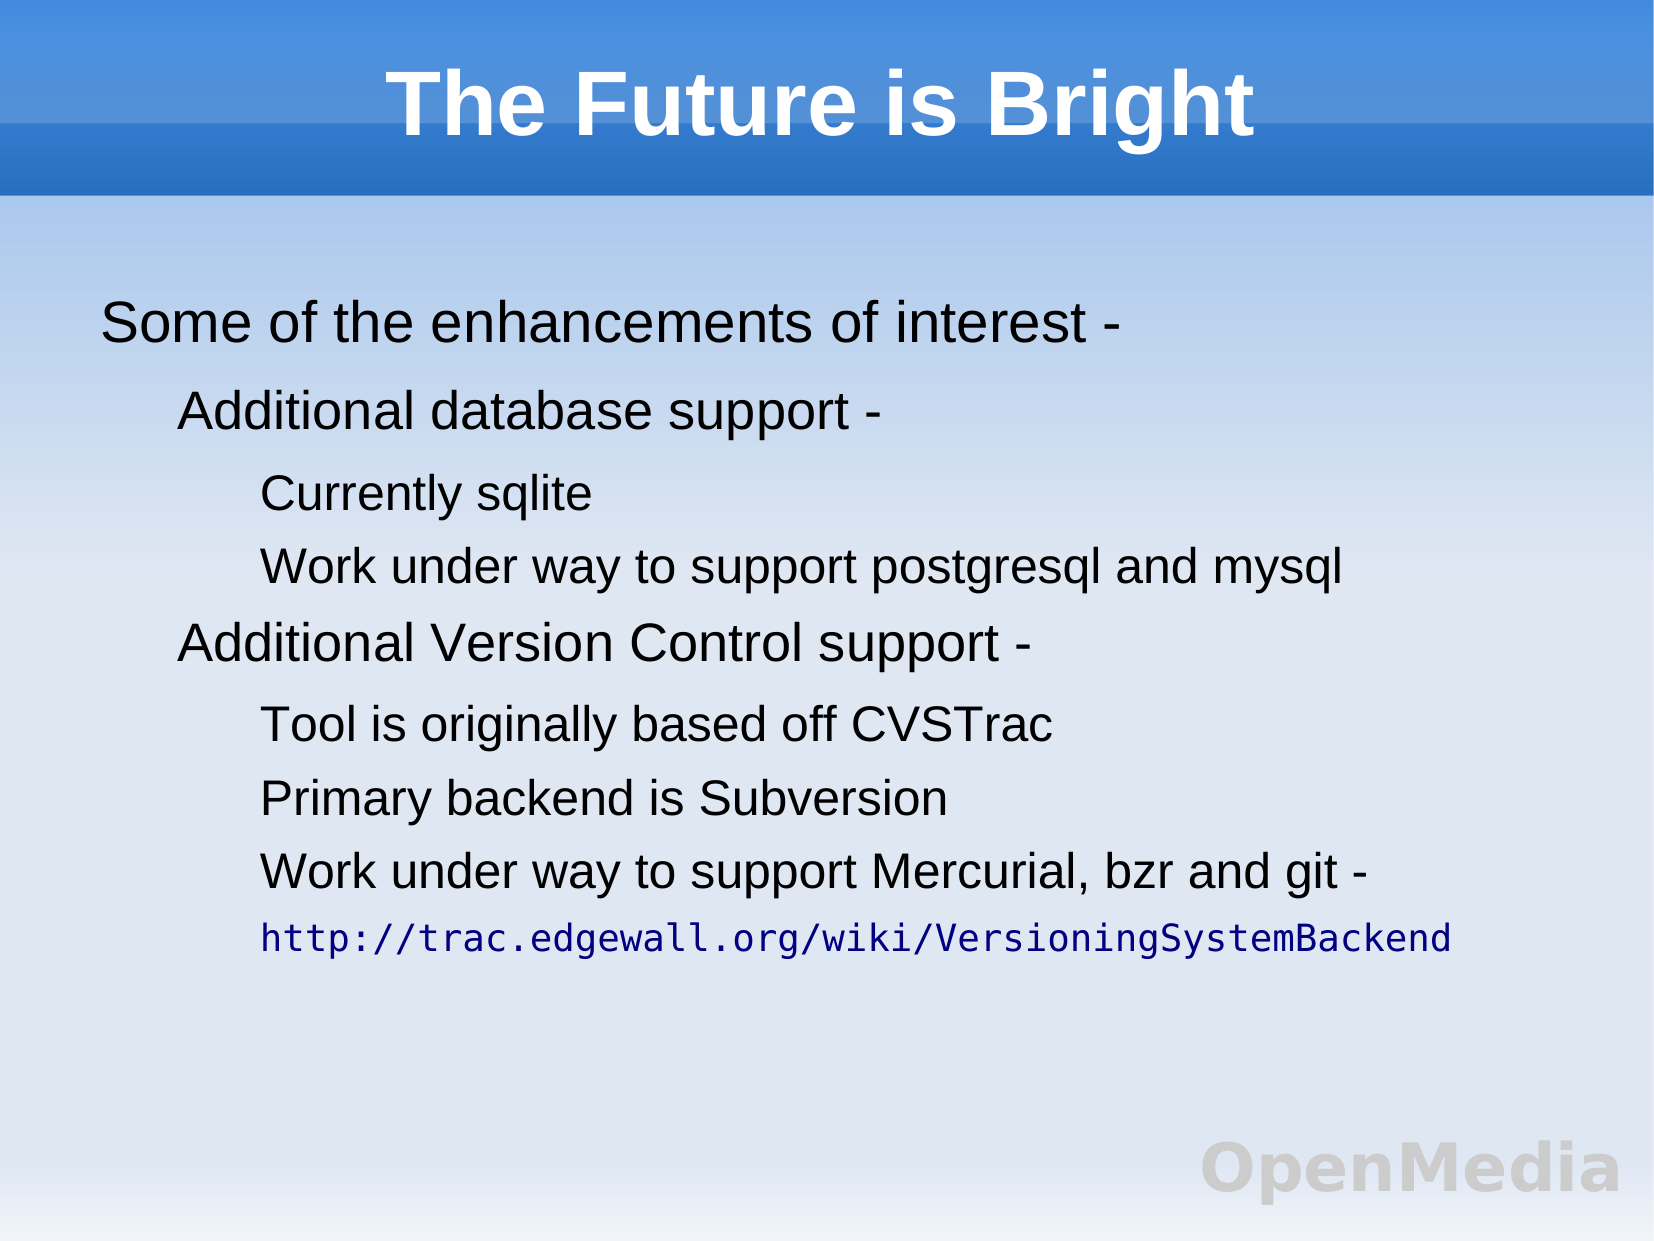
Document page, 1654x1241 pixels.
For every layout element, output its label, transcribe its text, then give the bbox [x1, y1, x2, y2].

list Some of the enhancements of interest - Additional database support - Currently sqlite Work under way to support postgresql and mysql Additional Version Control support - Tool is originally based off CVSTrac Primary backend is Subversion Work under way to support Mercurial, bzr and git - http://trac.edgewall.org/wiki/VersioningSystemBackend [82, 290, 1571, 1094]
picture [0, 0, 1654, 1241]
title The Future is Bright [76, 0, 1565, 208]
